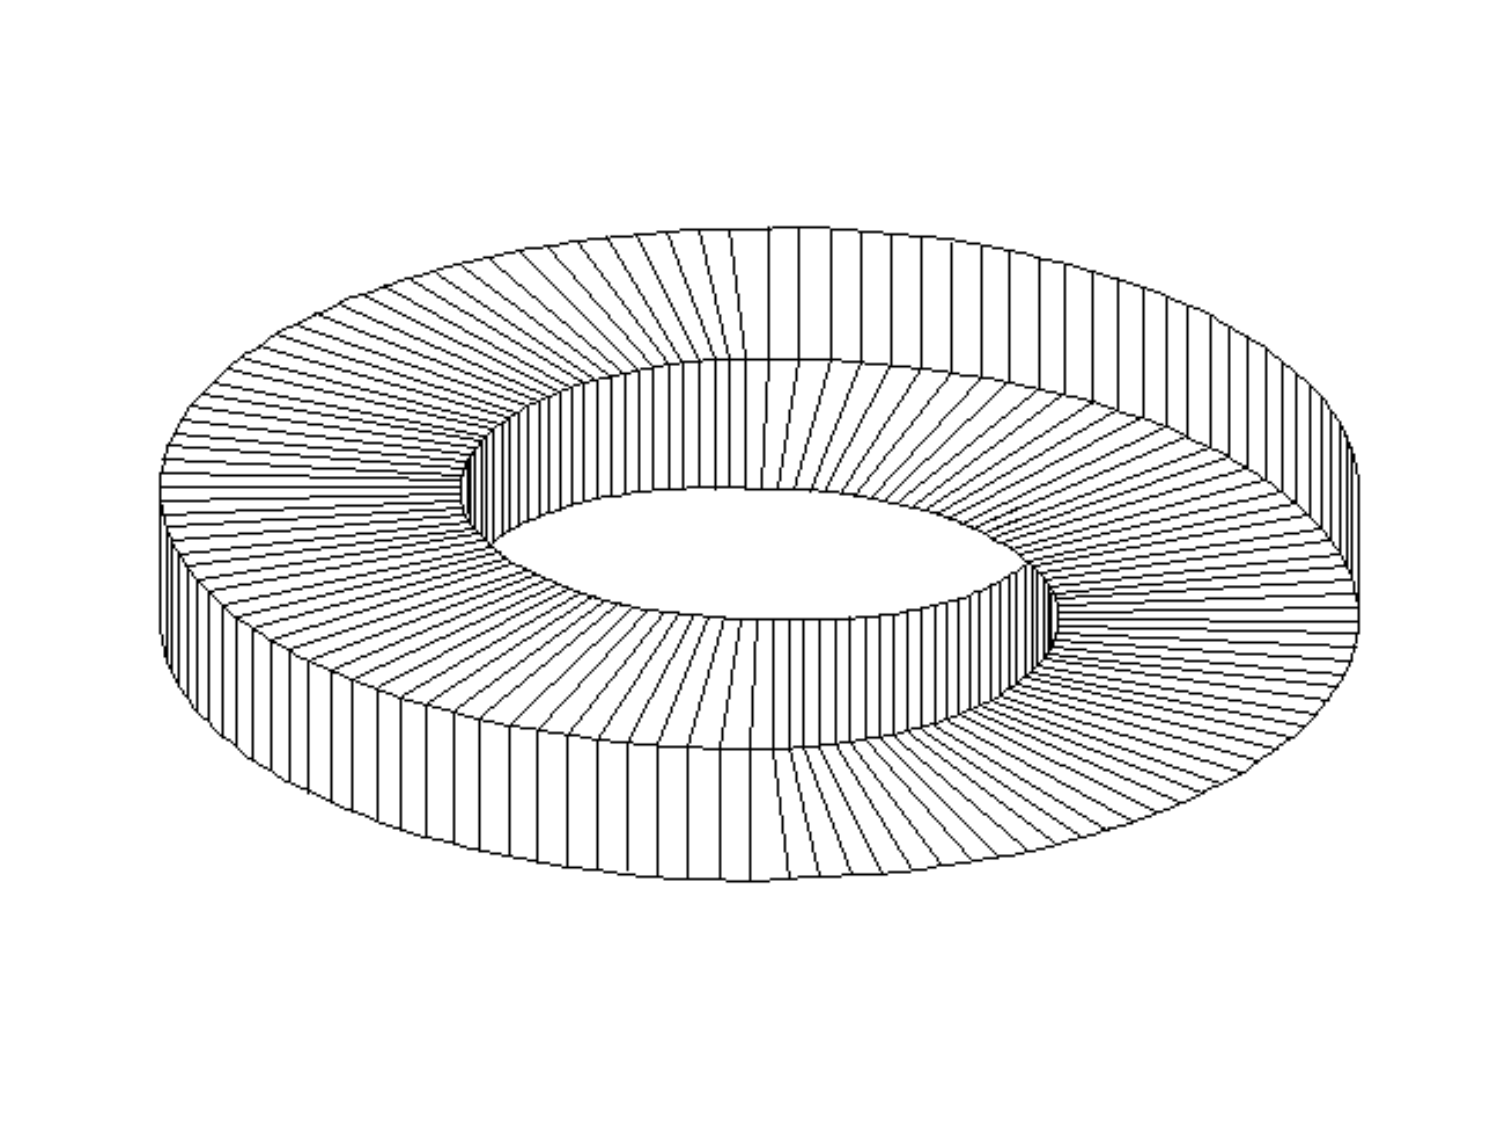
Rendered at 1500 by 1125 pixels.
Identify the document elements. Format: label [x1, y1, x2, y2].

picture [125, 199, 1386, 925]
